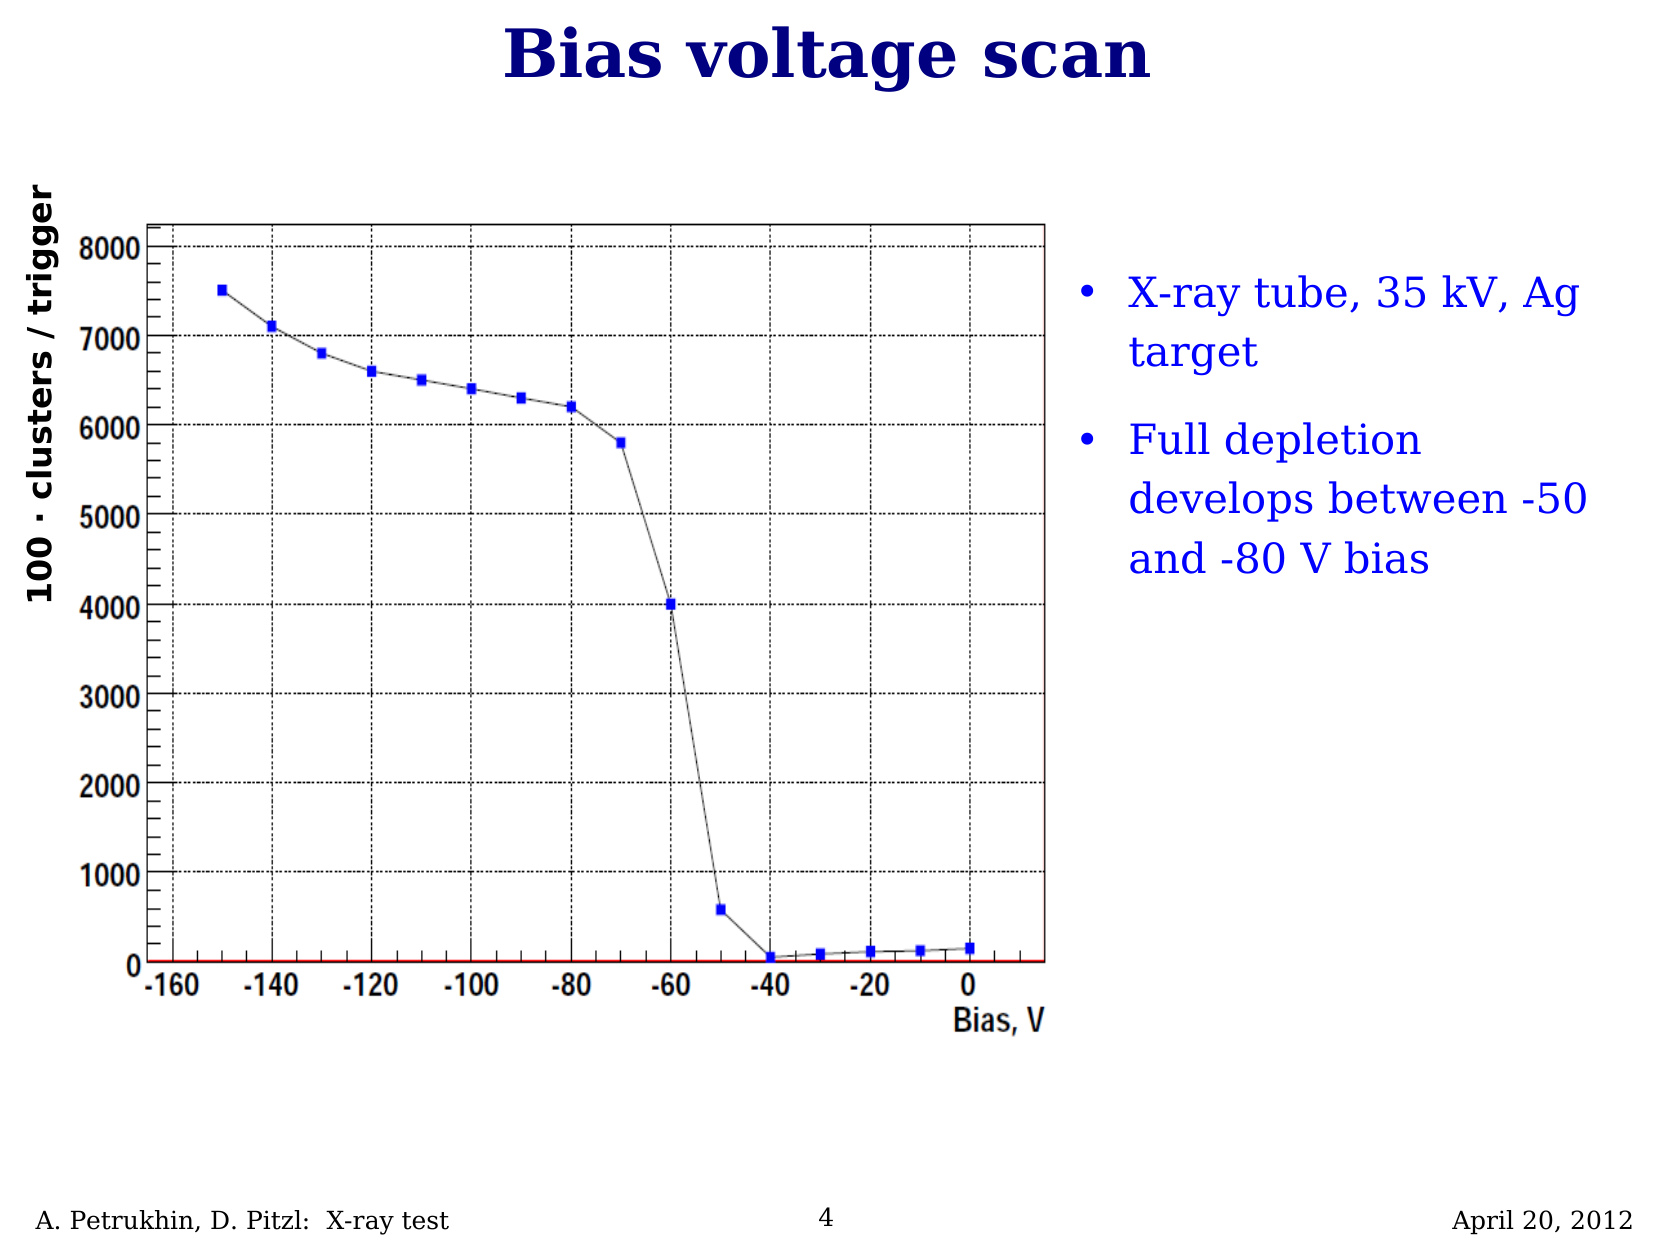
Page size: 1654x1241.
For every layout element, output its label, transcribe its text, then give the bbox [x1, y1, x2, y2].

title Bias voltage scan [121, 8, 1534, 100]
text_box 100 · clusters / trigger [12, 184, 51, 606]
picture [68, 199, 1061, 1043]
list X-ray tube, 35 kV, Ag target Full depletion develops between -50 and -80 V bias [1075, 257, 1596, 733]
